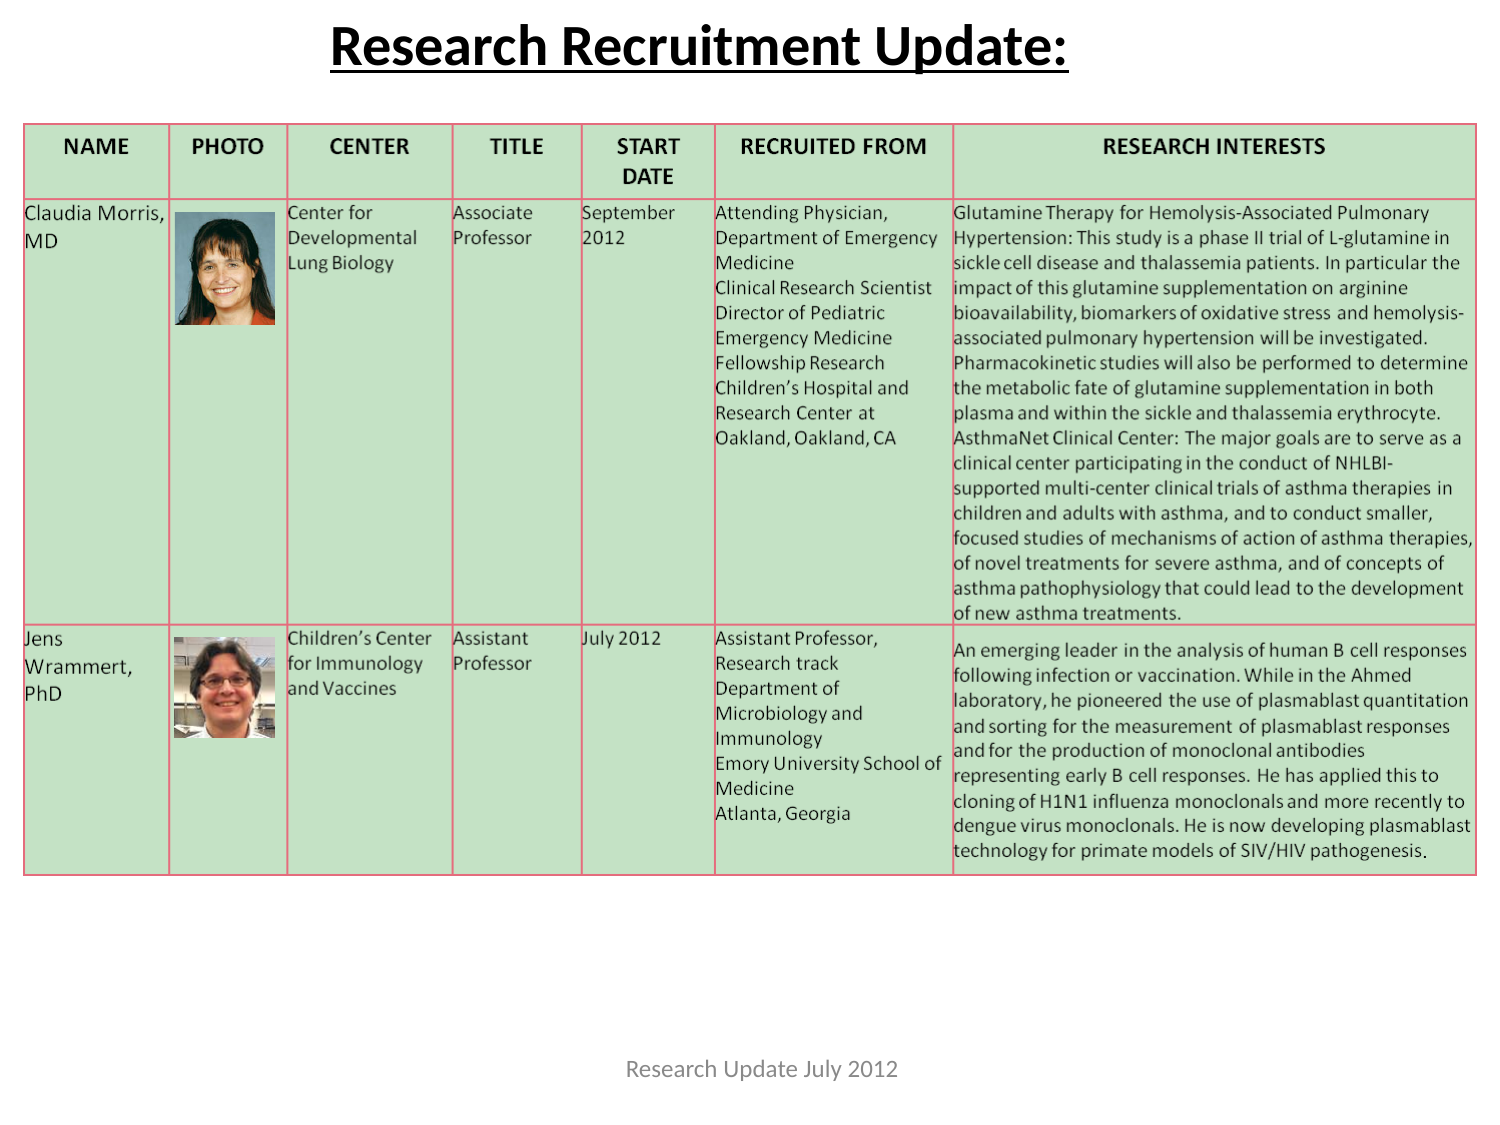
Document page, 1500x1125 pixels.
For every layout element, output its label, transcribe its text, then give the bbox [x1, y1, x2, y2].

text_box Research Recruitment Update: [0, 0, 1413, 88]
text_box Research Update July 2012 [525, 1037, 1000, 1098]
picture [12, 112, 1488, 887]
